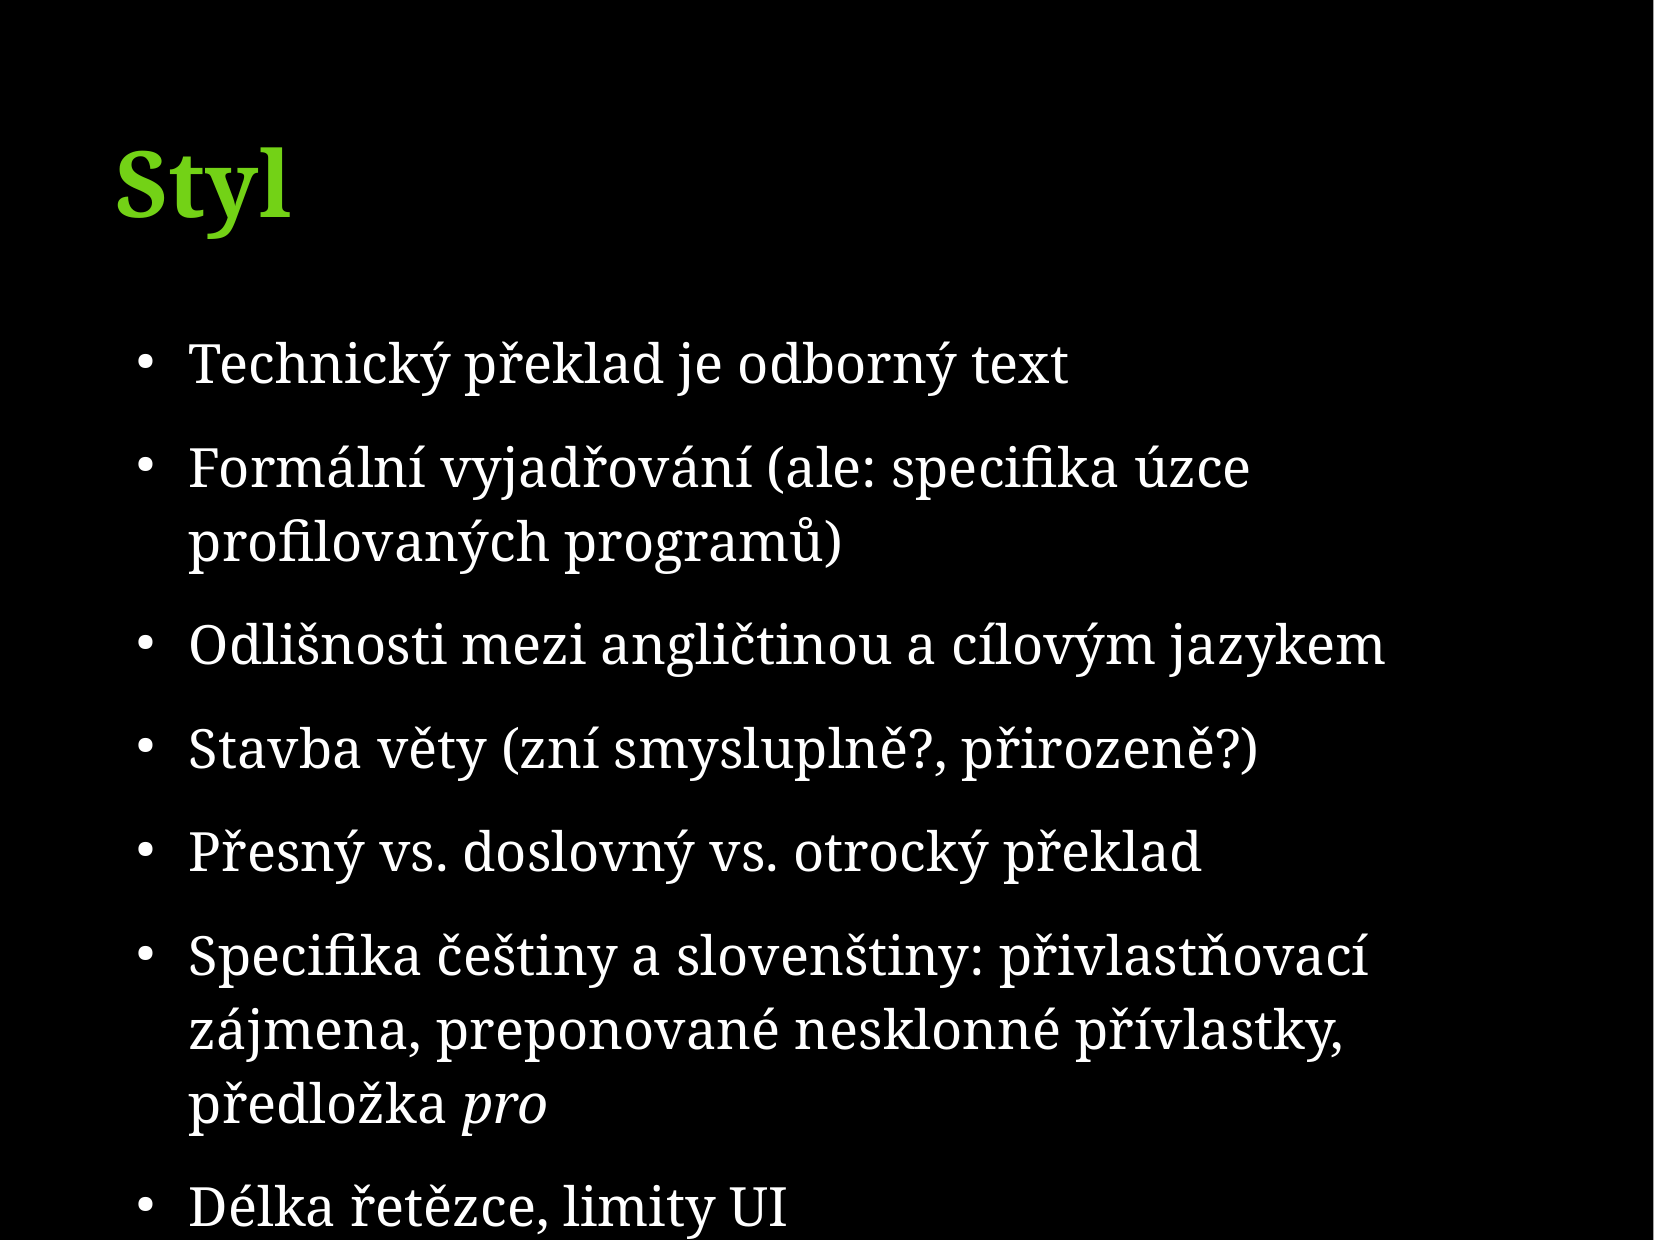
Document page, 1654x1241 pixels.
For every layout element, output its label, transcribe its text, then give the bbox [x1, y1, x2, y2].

title Styl [115, 78, 1539, 287]
list Technický překlad je odborný text Formální vyjadřování (ale: specifika úzce profilovaných programů) Odlišnosti mezi angličtinou a cílovým jazykem Stavba věty (zní smysluplně?, přirozeně?) Přesný vs. doslovný vs. otrocký překlad Specifika češtiny a slovenštiny: přivlastňovací zájmena, preponované nesklonné přívlastky, předložka pro Délka řetězce, limity UI [118, 325, 1536, 1145]
